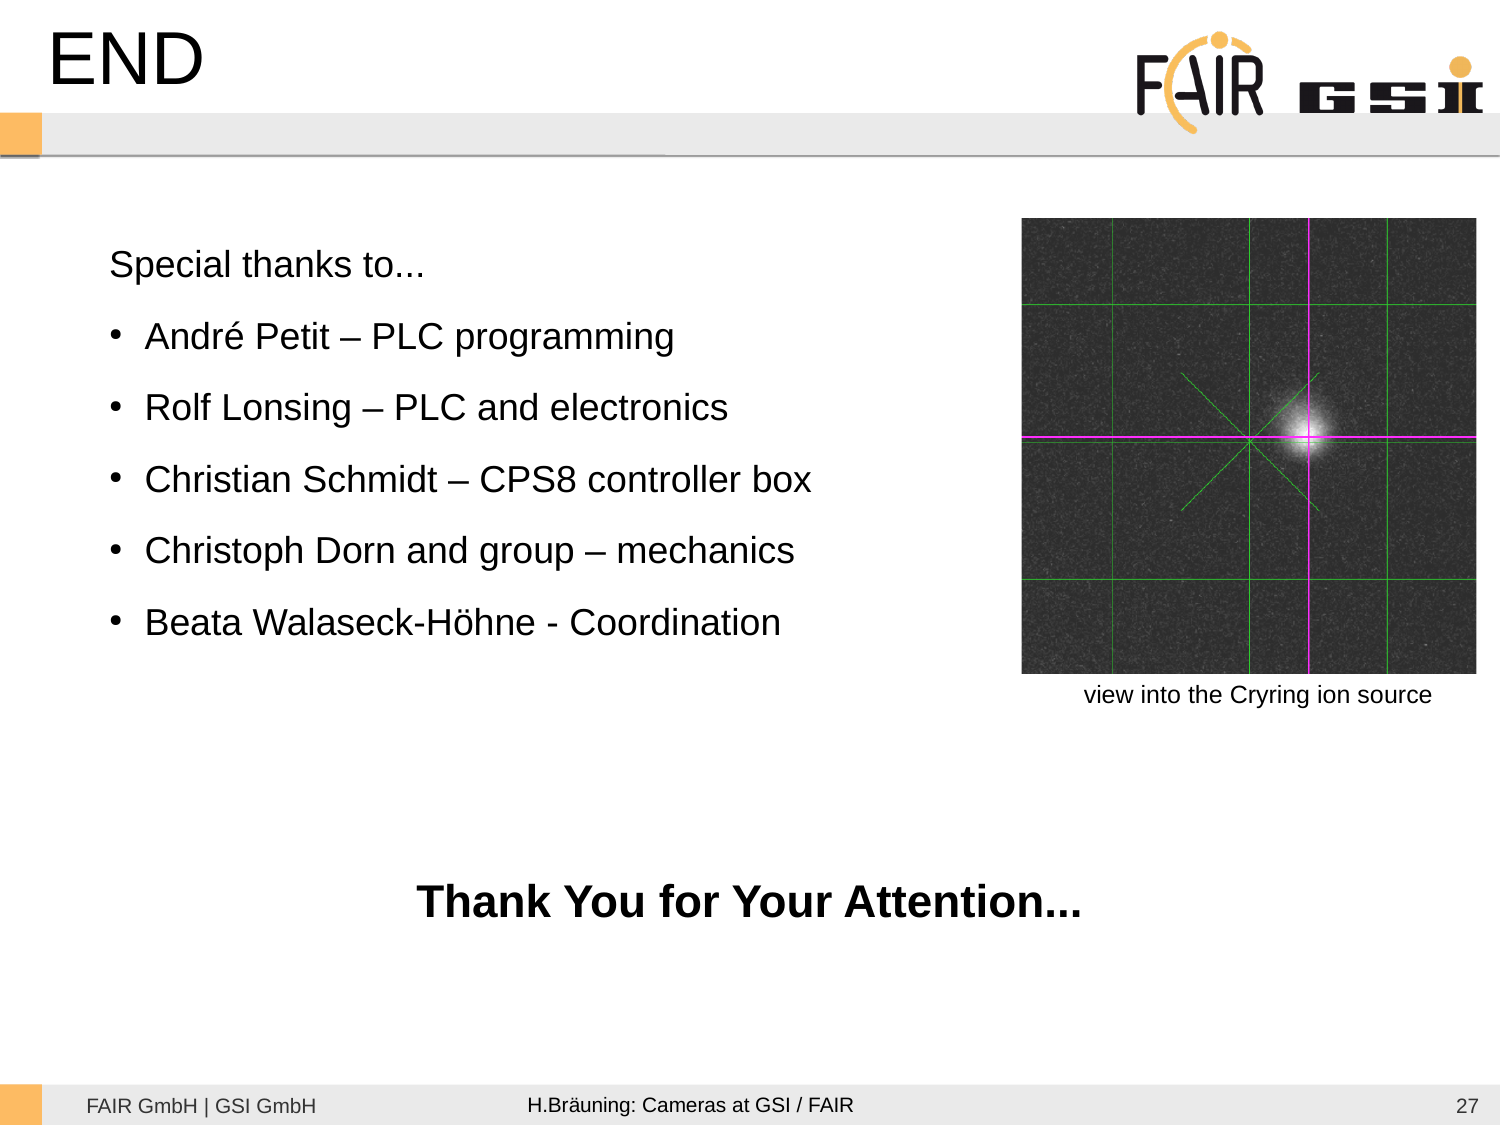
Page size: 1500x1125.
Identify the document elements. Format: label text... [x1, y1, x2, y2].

text_box view into the Cryring ion source [1068, 673, 1449, 717]
text_box Thank You for Your Attention... [401, 868, 1098, 935]
text_box Special thanks to... André Petit – PLC programming Rolf Lonsing – PLC and electronics Christian Schmidt – CPS8 controller box Christoph Dorn and group – mechanics Beata Walaseck-Höhne - Coordination [94, 236, 828, 651]
picture [1021, 218, 1477, 674]
picture [1136, 29, 1264, 136]
title END [47, 0, 1117, 119]
picture [1298, 54, 1484, 113]
